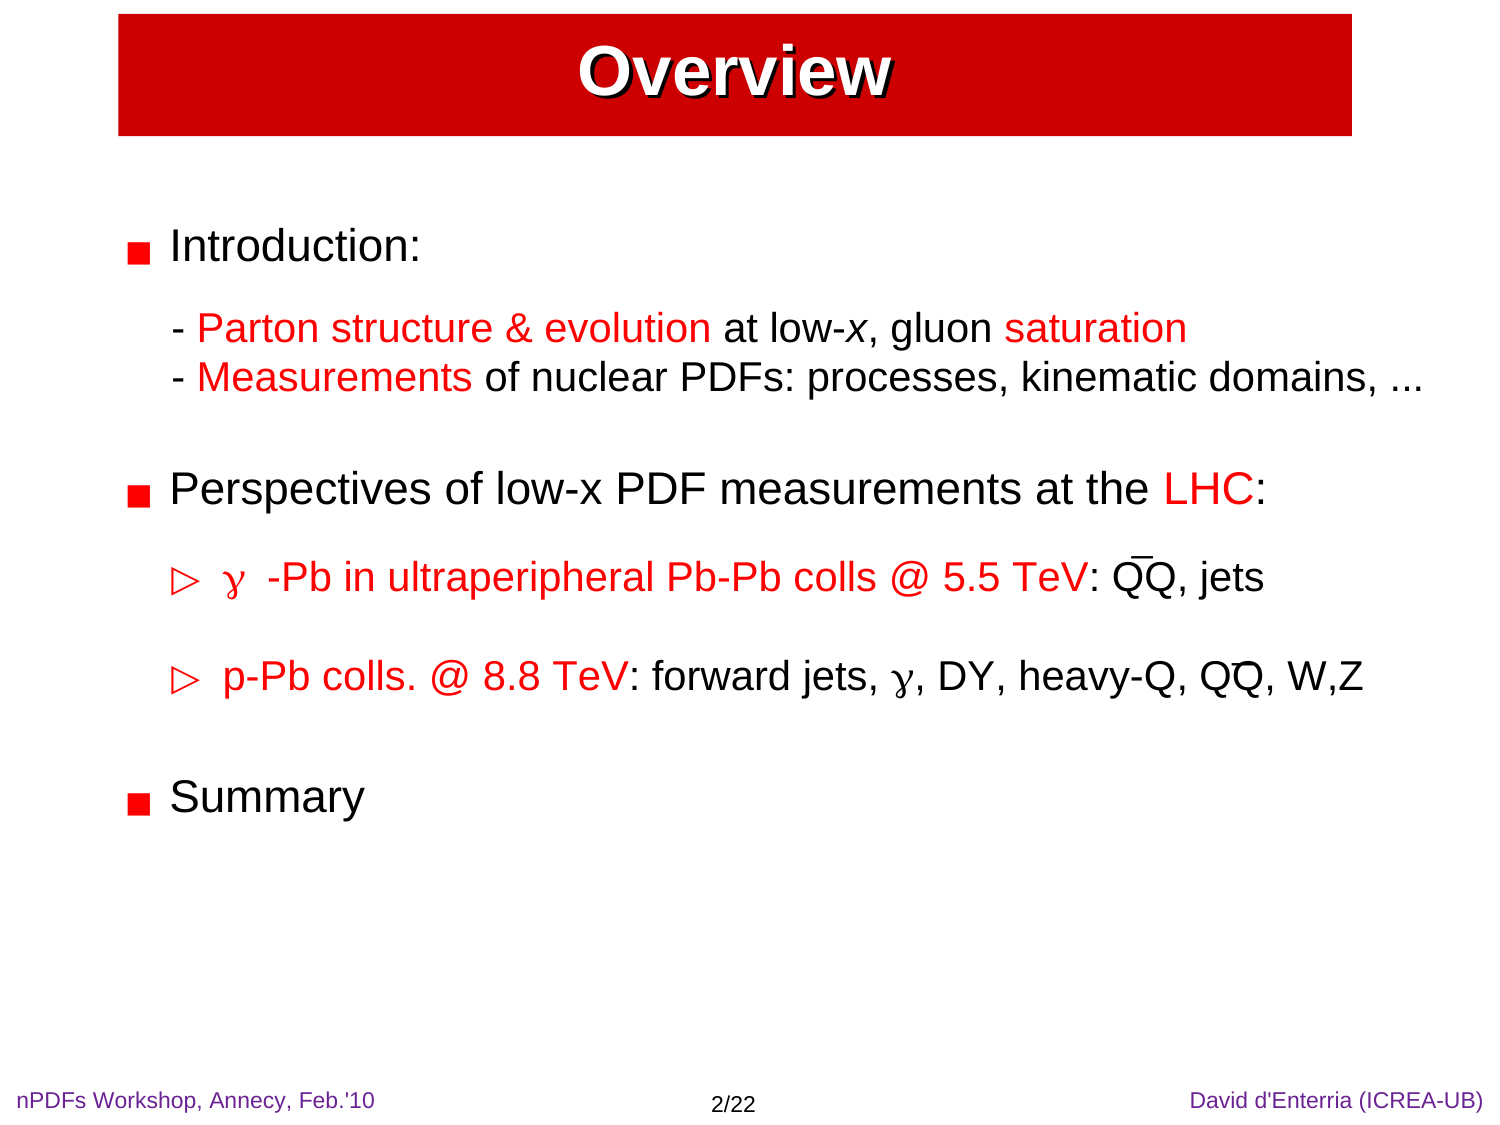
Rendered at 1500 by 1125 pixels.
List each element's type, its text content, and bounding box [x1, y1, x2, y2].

text_box _ [1131, 514, 1153, 582]
title Overview [118, 13, 1352, 137]
text_box _ [1232, 621, 1254, 688]
subtitle ■ Introduction: - Parton structure & evolution at low-x, gluon saturation - Measurements of nuclear PDFs: processes, kinematic domains, ... ■ Perspectives of low-x PDF measurements at the LHC: ▷ g -Pb in ultraperipheral Pb-Pb colls @ 5.5 TeV: QQ, jets ▷ p-Pb colls. @ 8.8 TeV: forward jets, g, DY, heavy-Q, QQ, W,Z ■ Summary [75, 209, 1485, 1054]
